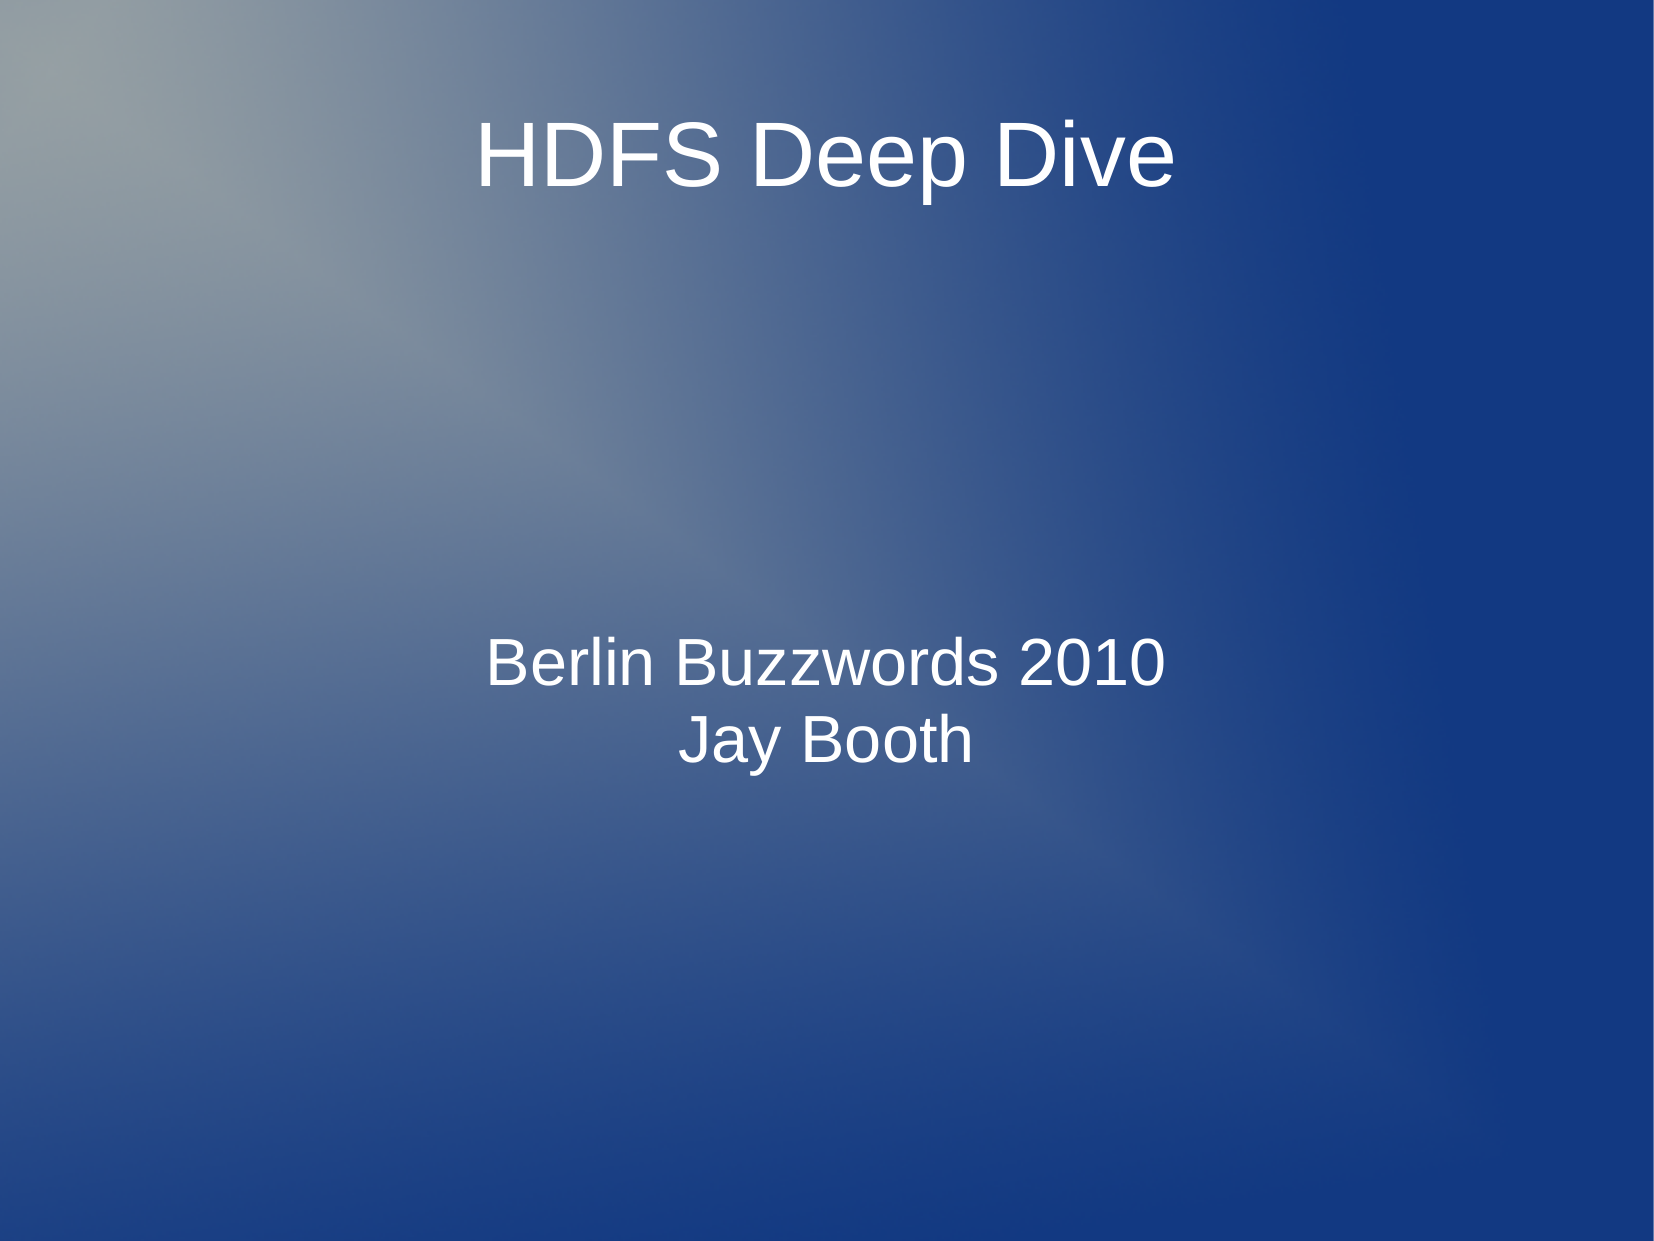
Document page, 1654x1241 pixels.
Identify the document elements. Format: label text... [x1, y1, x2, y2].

title HDFS Deep Dive [82, 56, 1571, 249]
subtitle Berlin Buzzwords 2010 Jay Booth [82, 297, 1571, 1102]
picture [0, 0, 1654, 1241]
